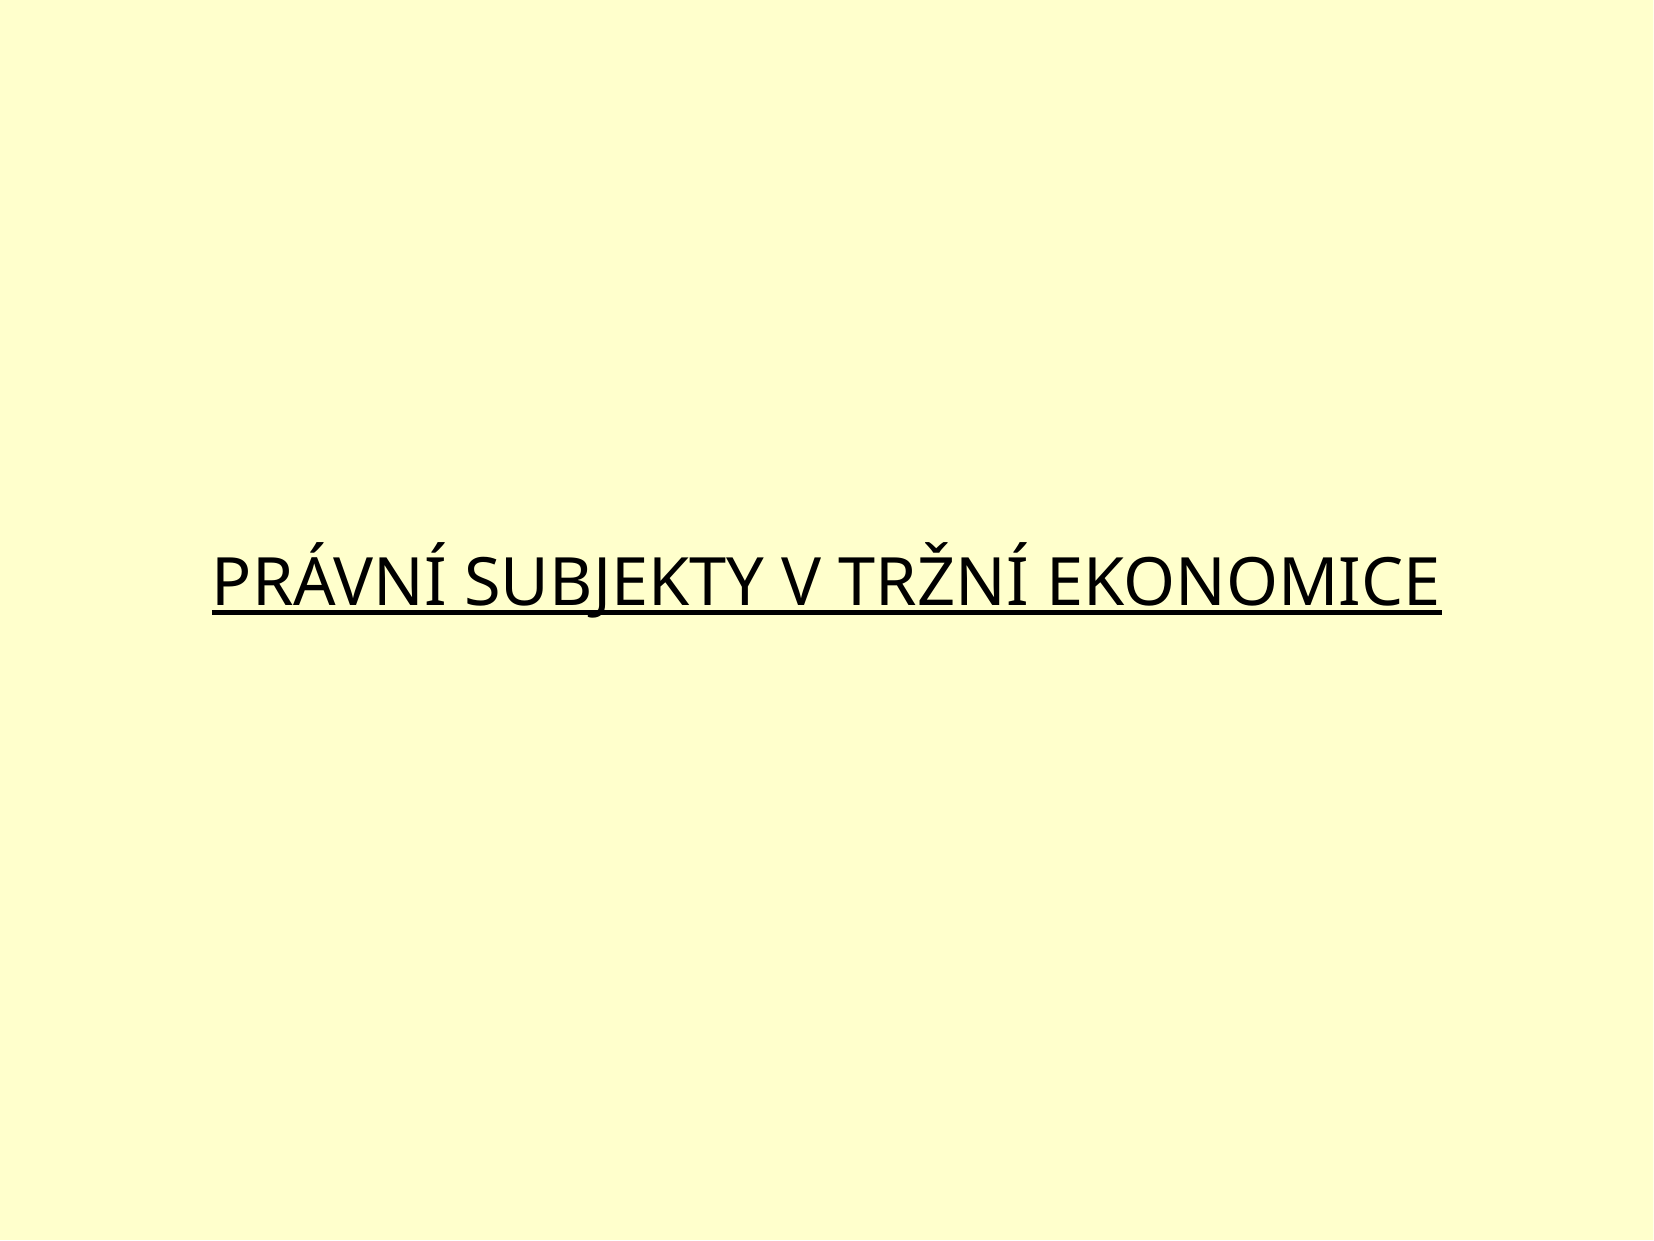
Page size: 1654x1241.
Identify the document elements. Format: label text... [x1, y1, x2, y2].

subtitle PRÁVNÍ SUBJEKTY V TRŽNÍ EKONOMICE [82, 49, 1571, 1109]
